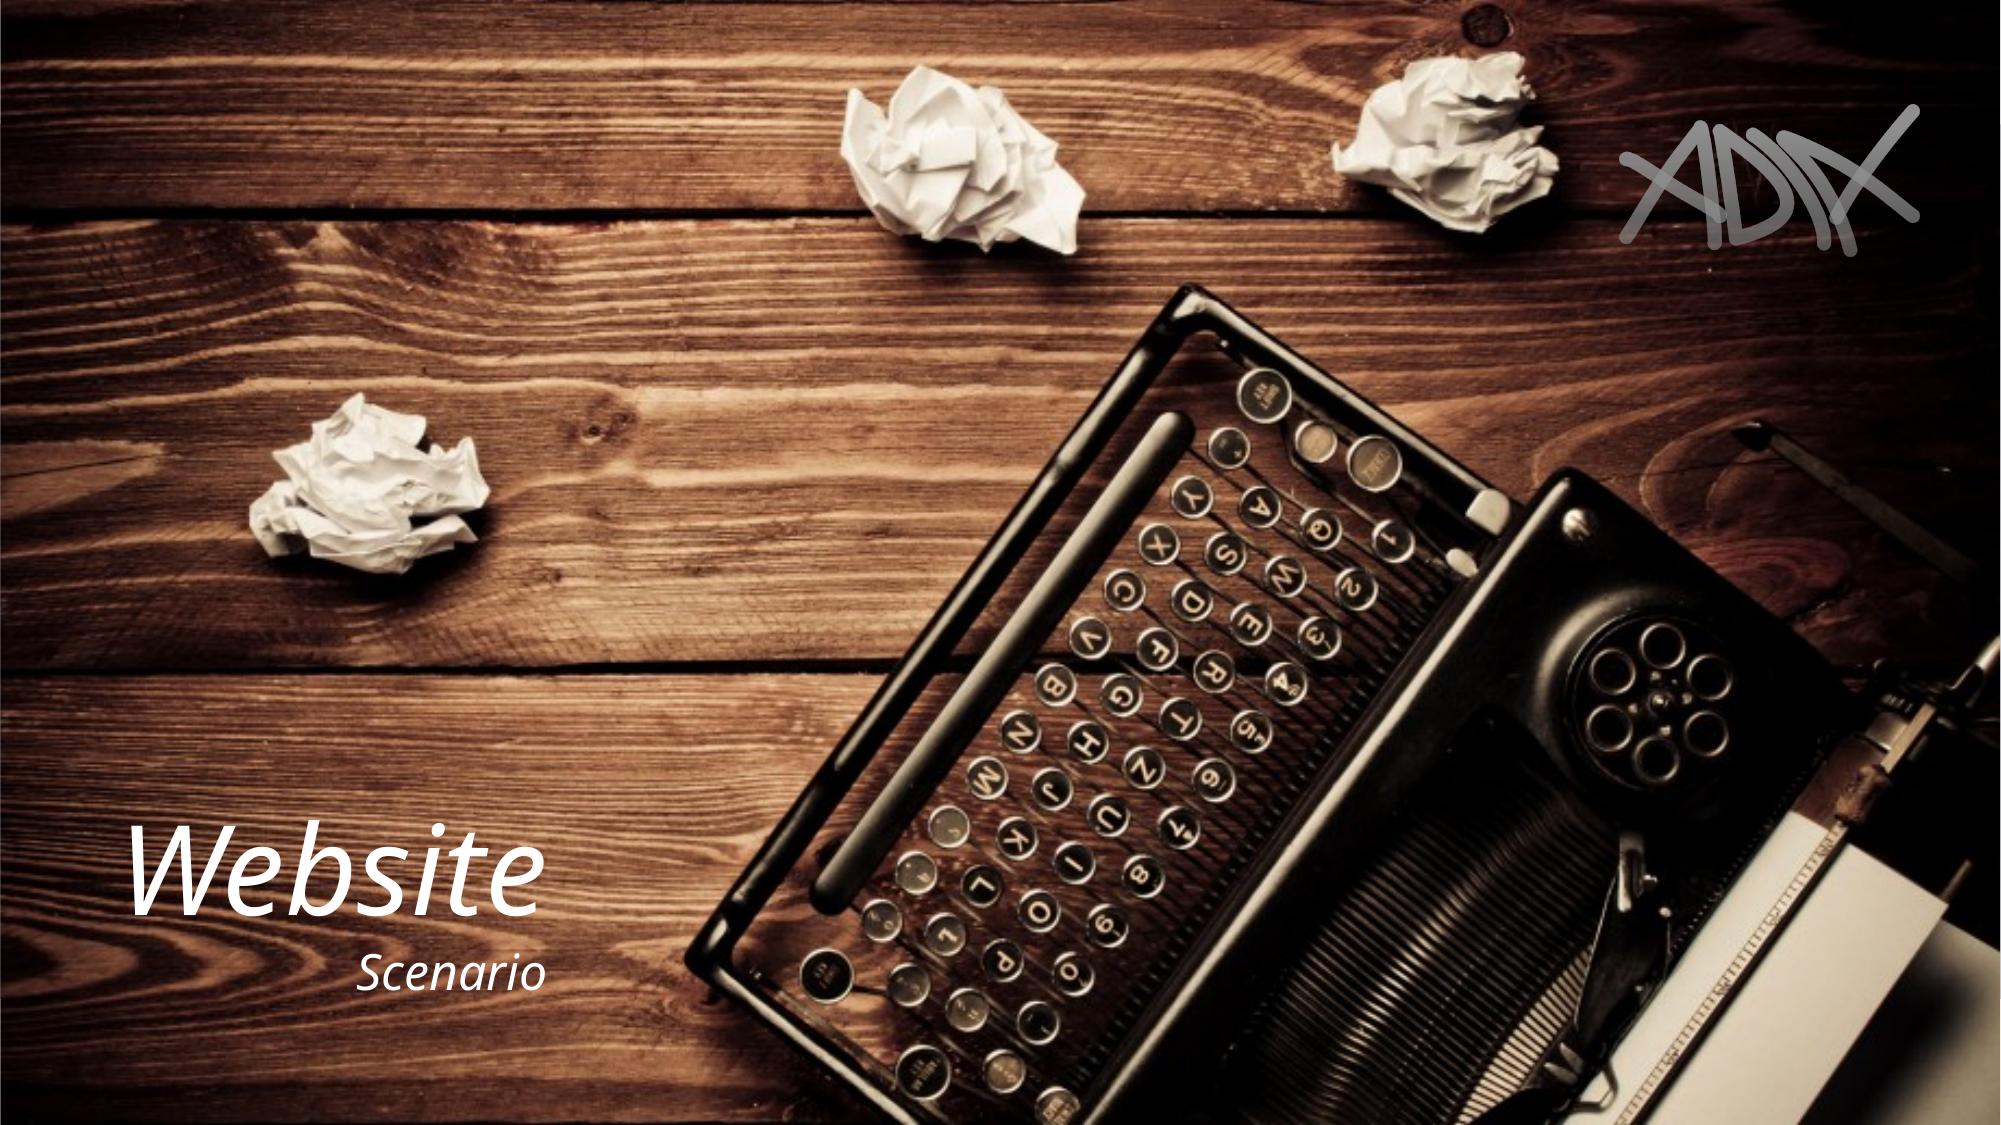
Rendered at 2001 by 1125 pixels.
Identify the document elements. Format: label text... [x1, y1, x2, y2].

picture [0, 0, 2001, 1125]
text_box Website Scenario [103, 783, 563, 1008]
